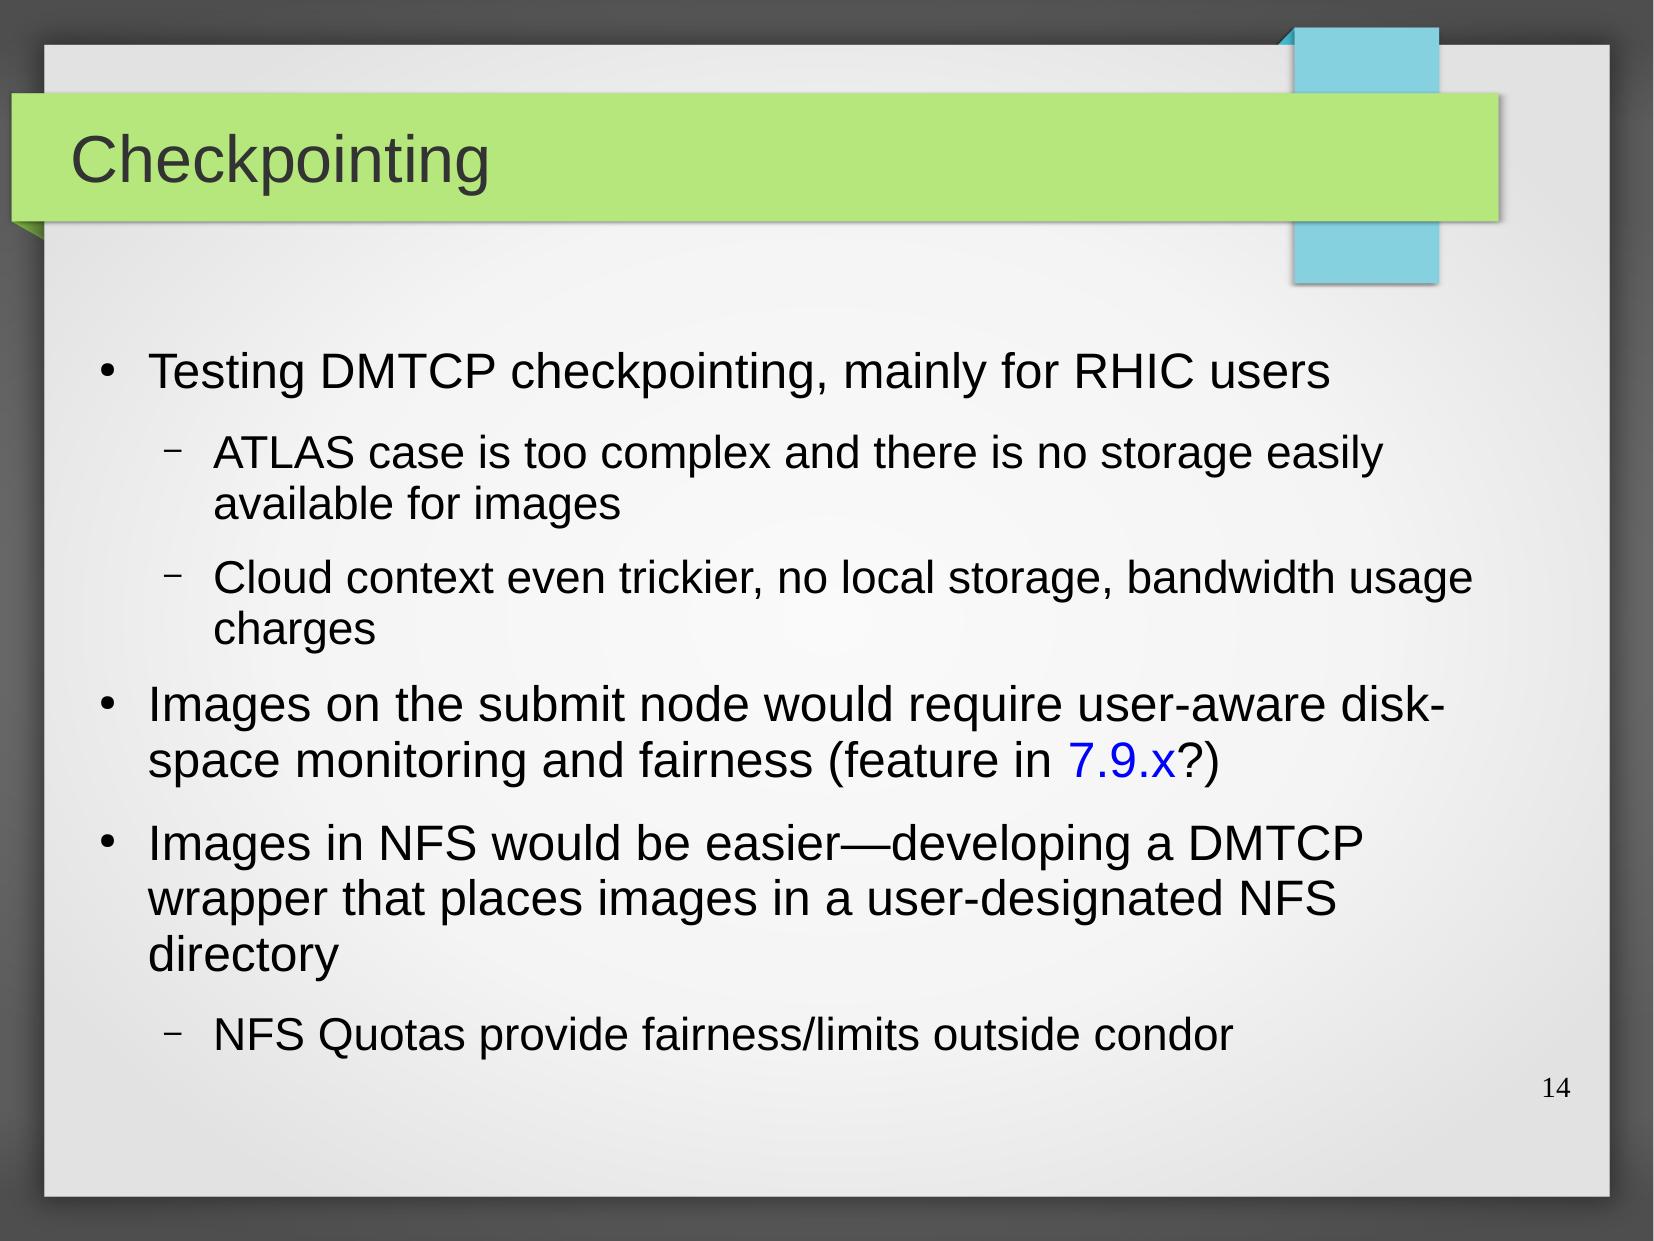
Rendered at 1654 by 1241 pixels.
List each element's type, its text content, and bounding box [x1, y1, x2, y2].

title Checkpointing [70, 106, 1229, 213]
list Testing DMTCP checkpointing, mainly for RHIC users ATLAS case is too complex and there is no storage easily available for images Cloud context even trickier, no local storage, bandwidth usage charges Images on the submit node would require user-aware disk-space monitoring and fairness (feature in 7.9.x?) Images in NFS would be easier—developing a DMTCP wrapper that places images in a user-designated NFS directory NFS Quotas provide fairness/limits outside condor [82, 343, 1538, 1063]
picture [0, 0, 1654, 1241]
